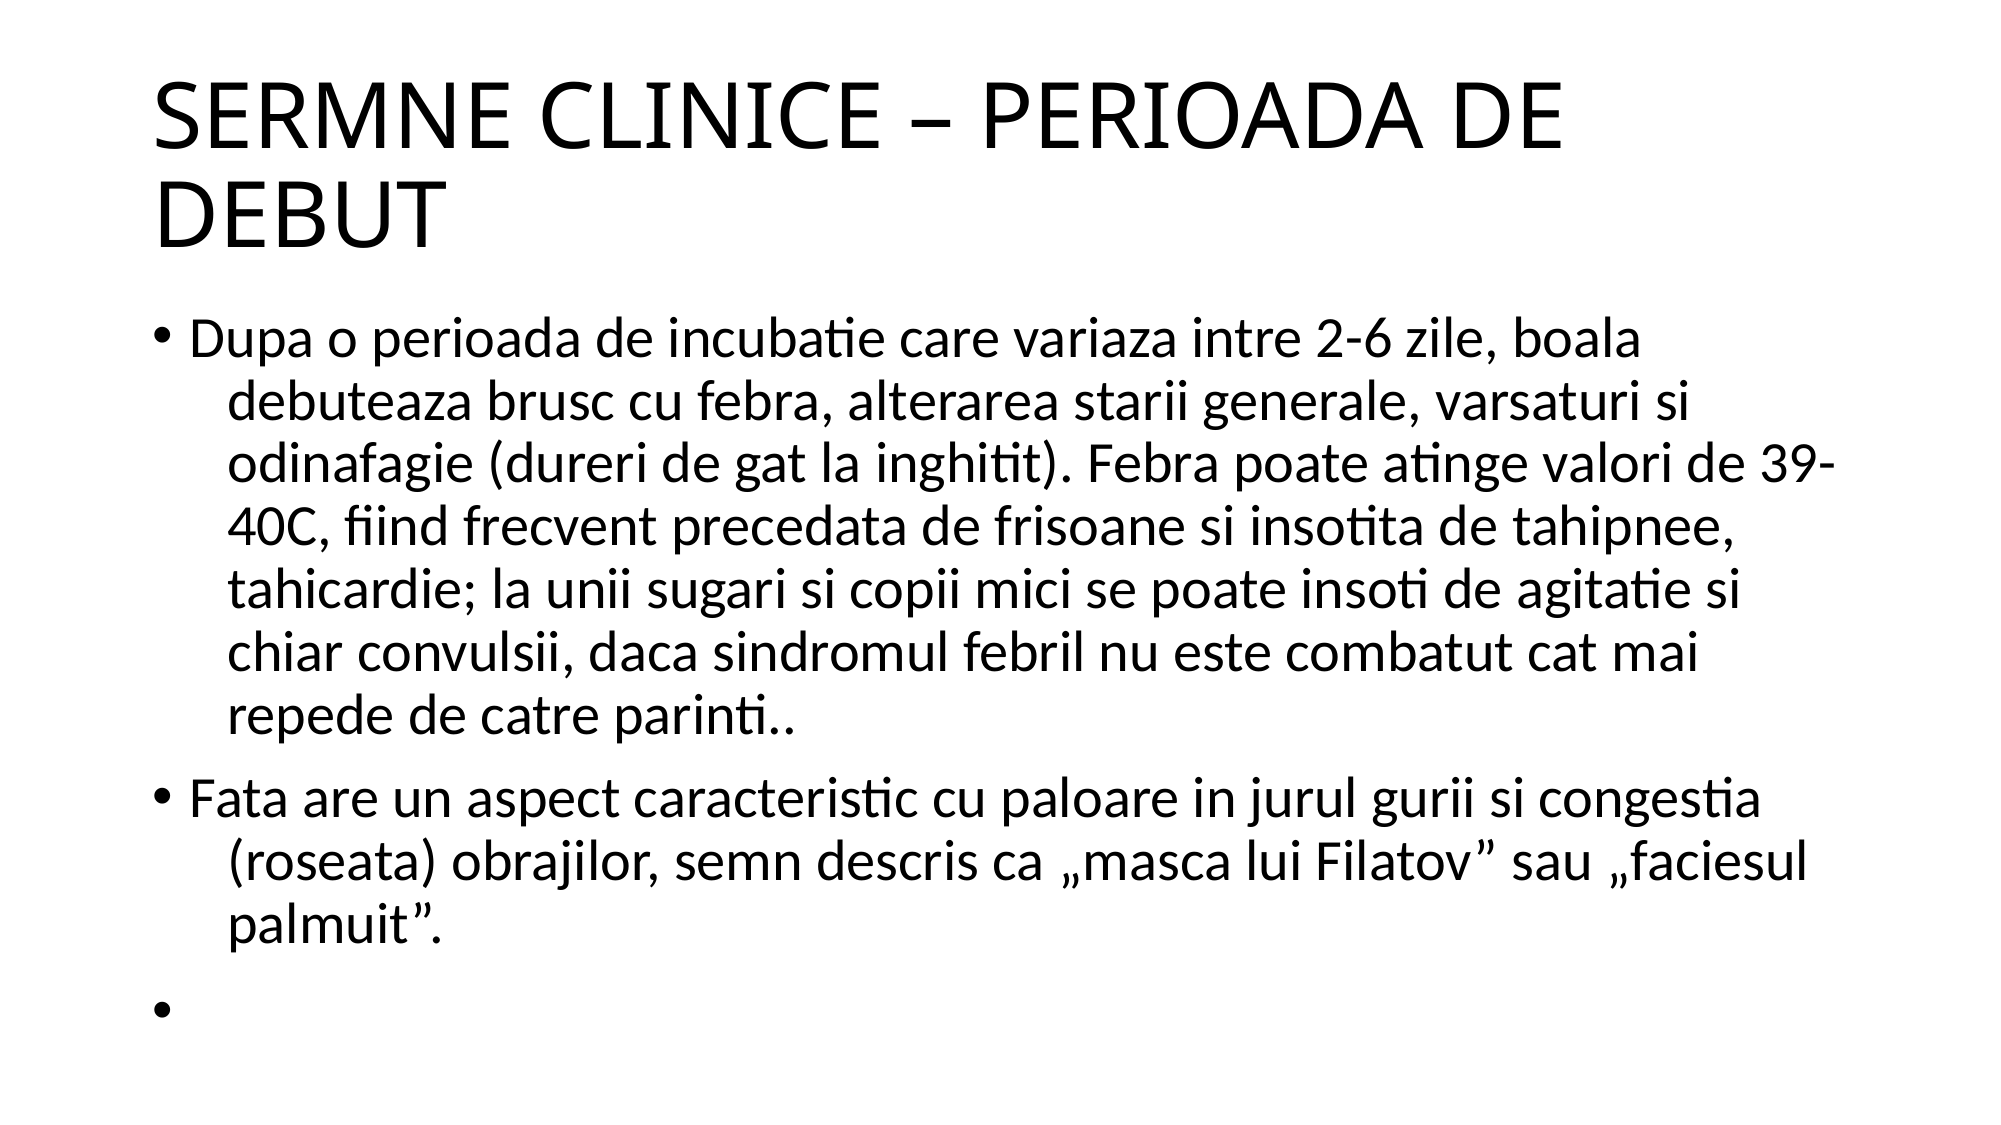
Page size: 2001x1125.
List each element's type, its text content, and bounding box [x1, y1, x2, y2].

title SERMNE CLINICE – PERIOADA DE DEBUT [137, 59, 1863, 278]
list Dupa o perioada de incubatie care variaza intre 2-6 zile, boala debuteaza brusc cu febra, alterarea starii generale, varsaturi si odinafagie (dureri de gat la inghitit). Febra poate atinge valori de 39-40C, fiind frecvent precedata de frisoane si insotita de tahipnee, tahicardie; la unii sugari si copii mici se poate insoti de agitatie si chiar convulsii, daca sindromul febril nu este combatut cat mai repede de catre parinti.. Fata are un aspect caracteristic cu paloare in jurul gurii si congestia (roseata) obrajilor, semn descris ca „masca lui Filatov” sau „faciesul palmuit”. [137, 299, 1863, 1014]
